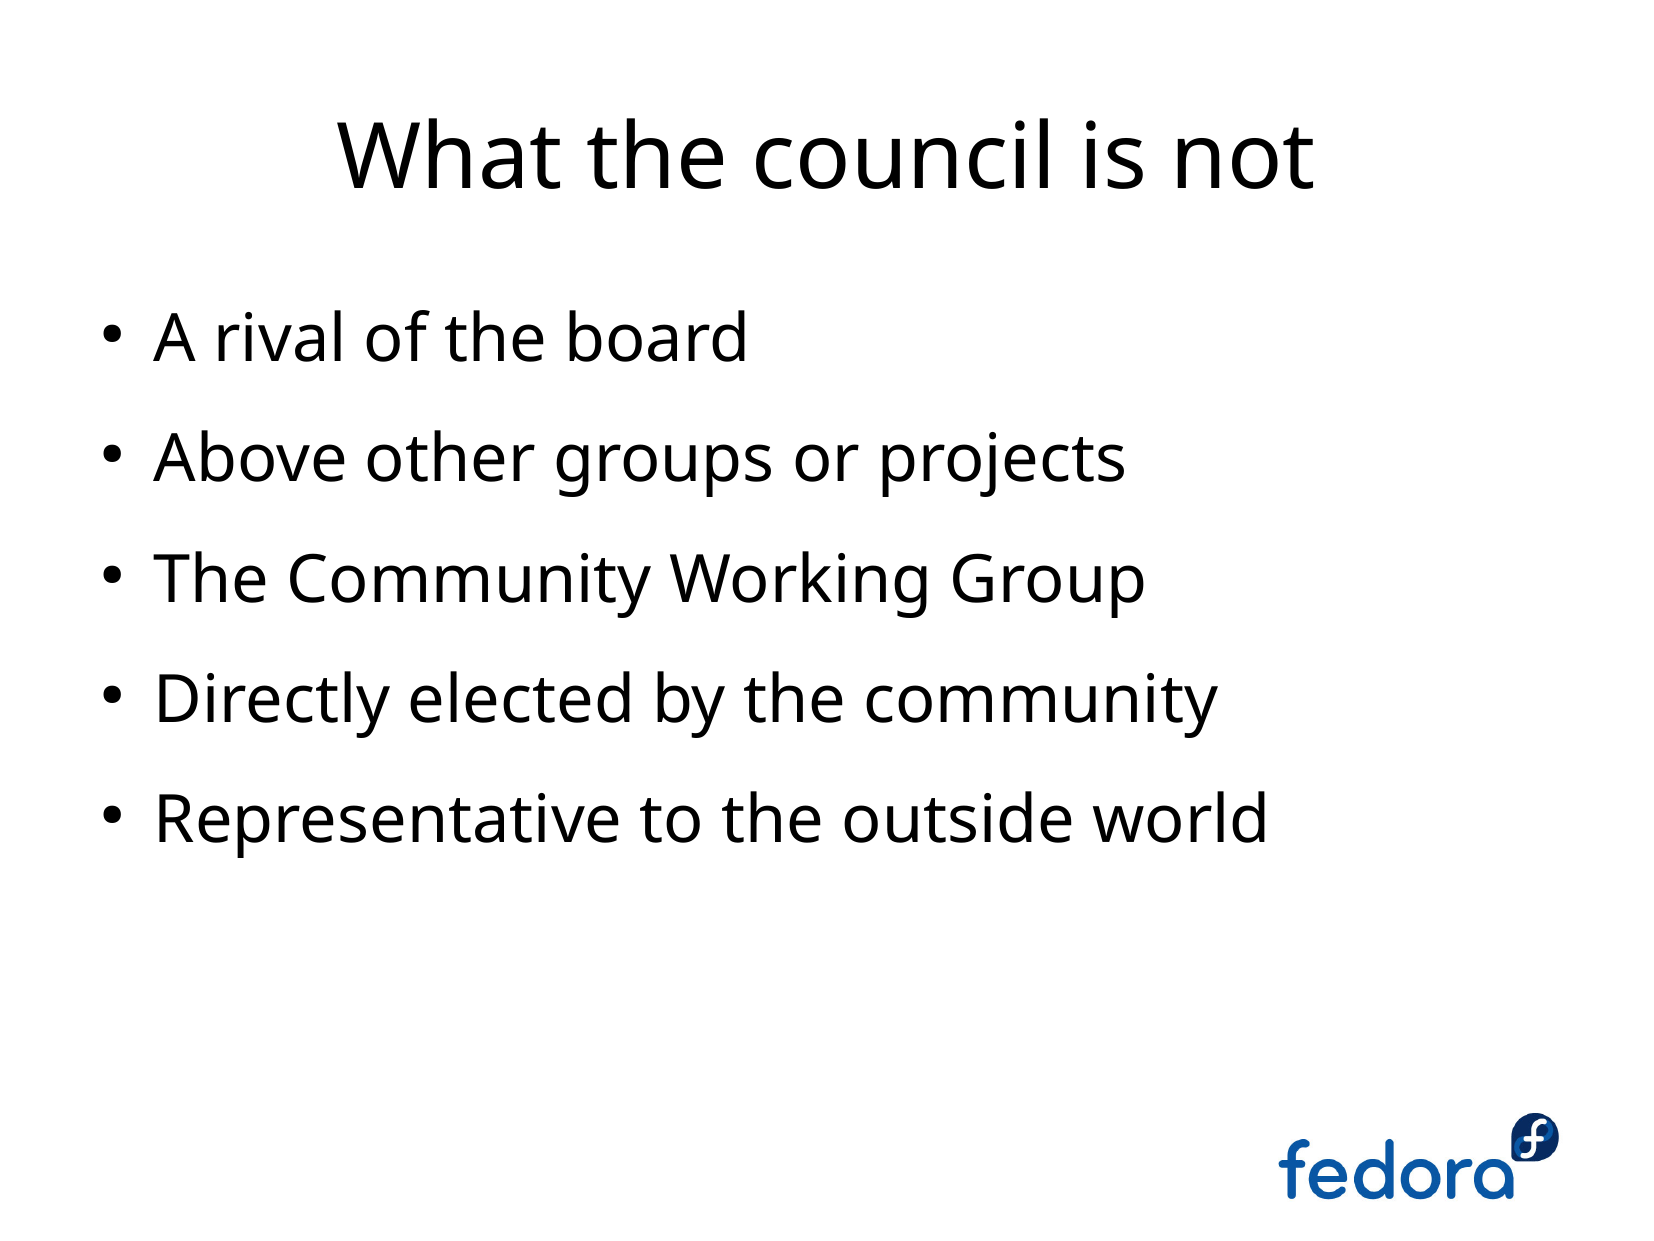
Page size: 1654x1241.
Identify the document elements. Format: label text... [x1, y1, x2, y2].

title What the council is not [82, 49, 1571, 257]
list A rival of the board Above other groups or projects The Community Working Group Directly elected by the community Representative to the outside world [82, 290, 1571, 1109]
picture [1269, 1109, 1565, 1211]
